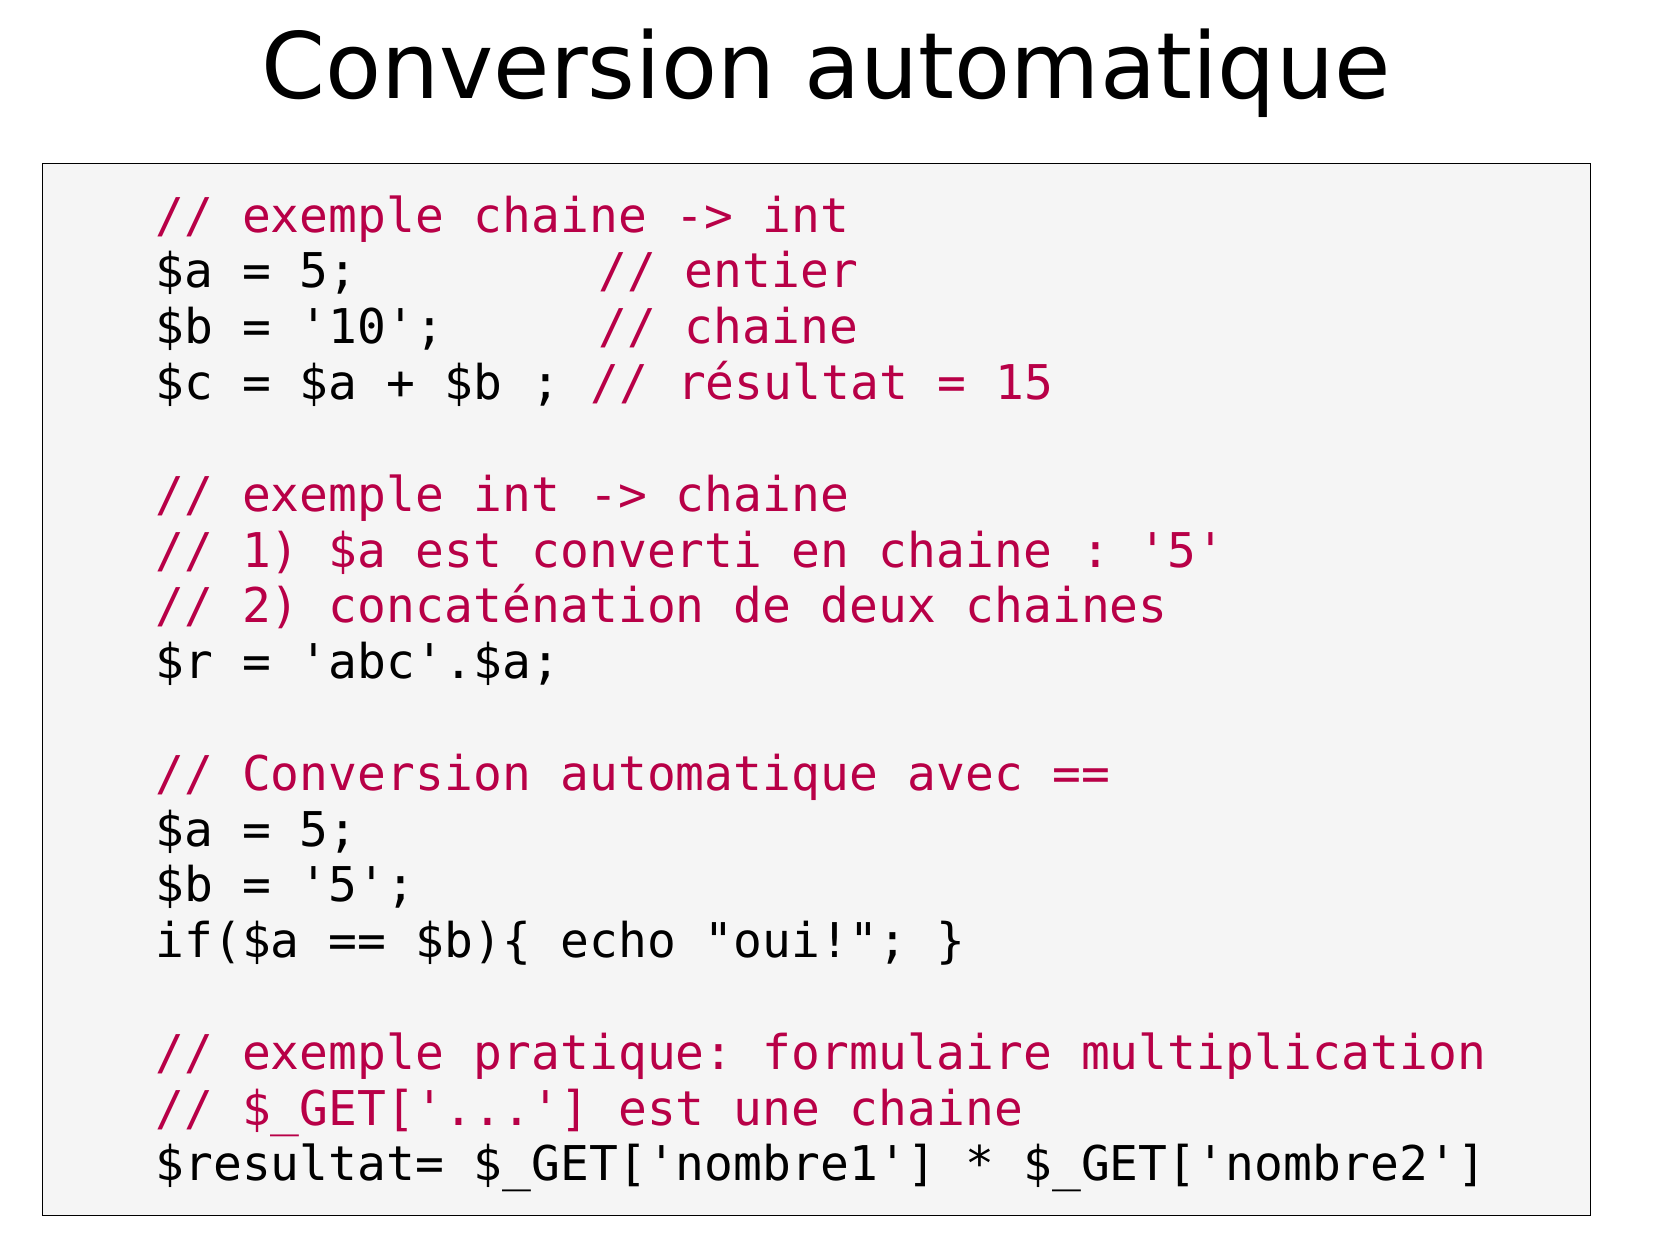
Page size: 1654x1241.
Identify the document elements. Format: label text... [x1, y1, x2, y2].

text_box // exemple chaine -> int $a = 5; // entier $b = '10'; // chaine $c = $a + $b ; // résultat = 15 // exemple int -> chaine // 1) $a est converti en chaine : '5' // 2) concaténation de deux chaines $r = 'abc'.$a; // Conversion automatique avec == $a = 5; $b = '5'; if($a == $b){ echo "oui!"; } // exemple pratique: formulaire multiplication // $_GET['...'] est une chaine $resultat= $_GET['nombre1'] * $_GET['nombre2'] [155, 187, 1490, 1241]
title Conversion automatique [0, 5, 1654, 128]
text_box [42, 163, 1591, 1216]
